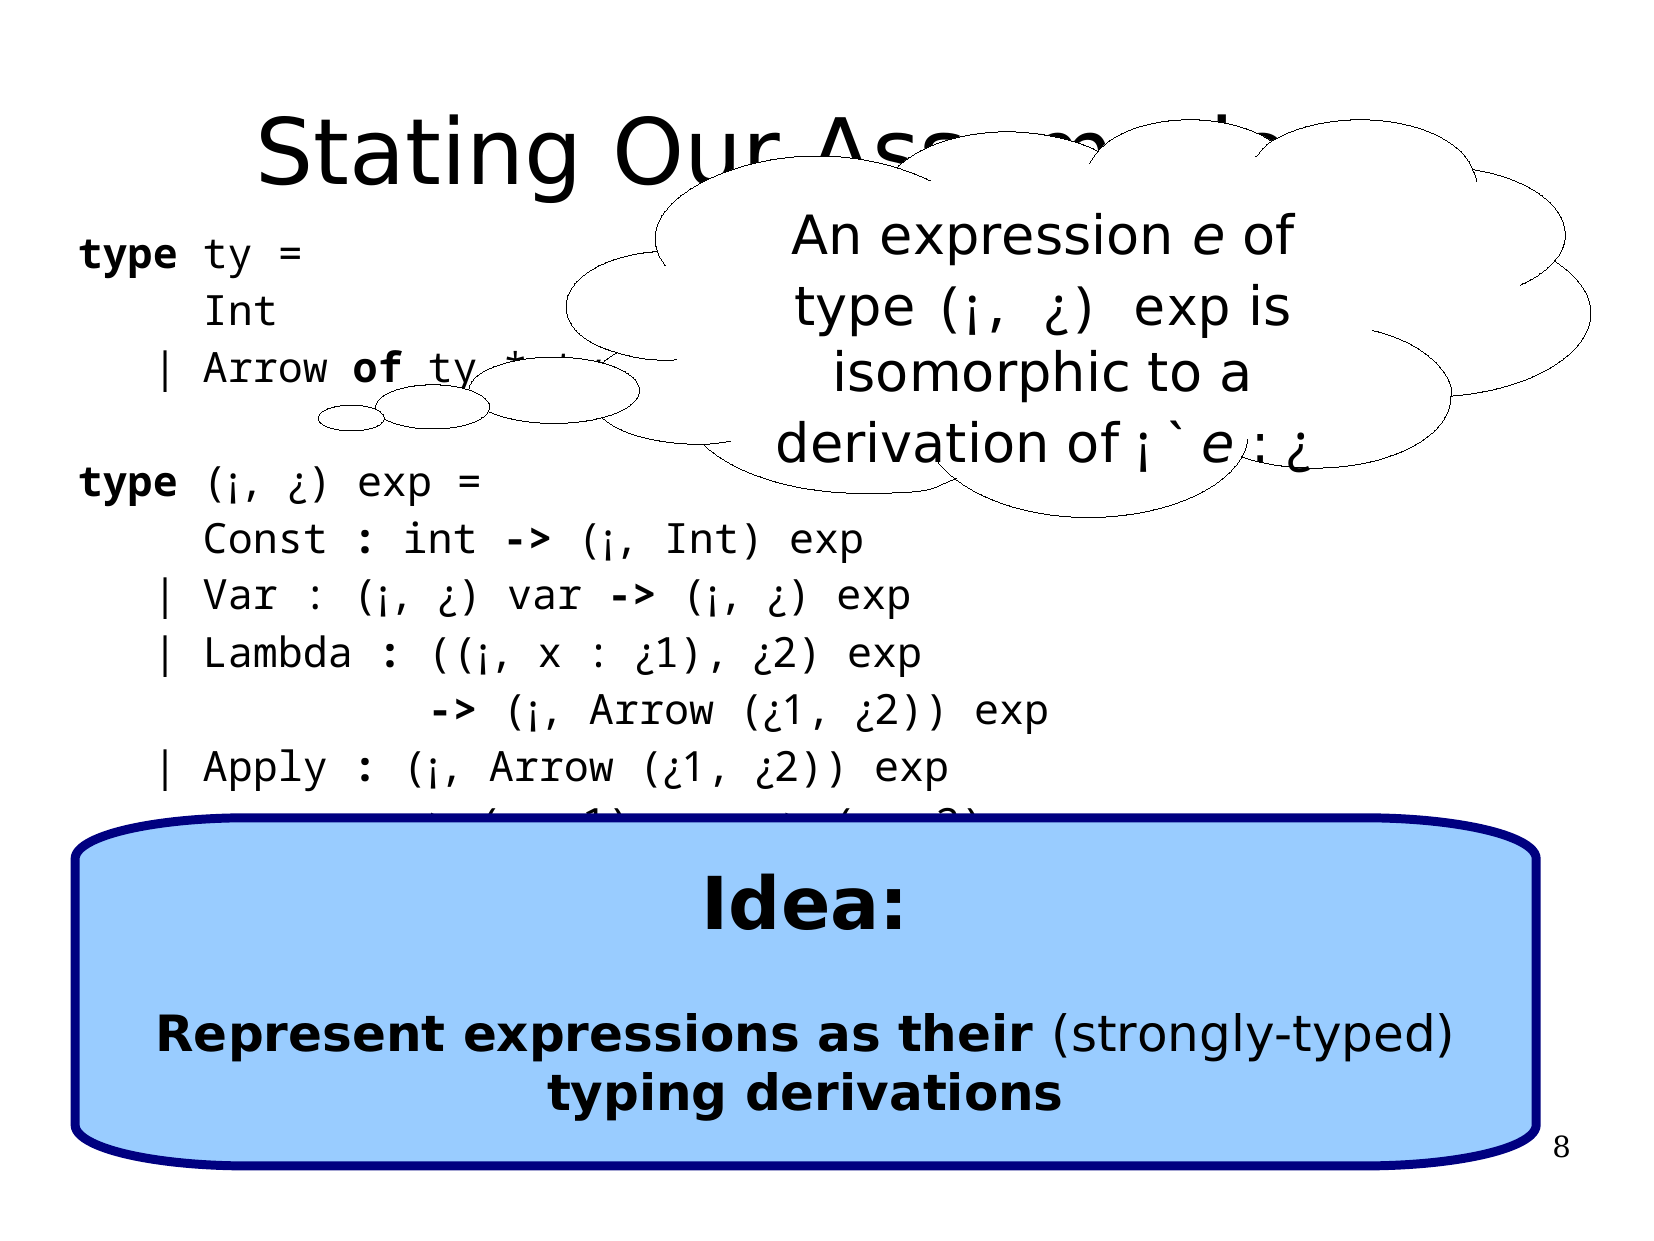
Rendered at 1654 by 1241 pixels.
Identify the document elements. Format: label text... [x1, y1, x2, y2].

text_box type ty = Int | Arrow of ty * ty type (¡, ¿) exp = Const : int -> (¡, Int) exp | Var : (¡, ¿) var -> (¡, ¿) exp | Lambda : ((¡, x : ¿1), ¿2) exp -> (¡, Arrow (¿1, ¿2)) exp | Apply : (¡, Arrow (¿1, ¿2)) exp -> (¡, ¿1) exp -> (¡, ¿2) exp [62, 216, 1612, 824]
text_box Idea: Represent expressions as their (strongly-typed) typing derivations [75, 817, 1537, 1166]
text_box An expression e of type (¡, ¿) exp is isomorphic to a derivation of ¡ ` e : ¿ [318, 119, 1591, 518]
title Stating Our Assumptions [82, 56, 1571, 216]
